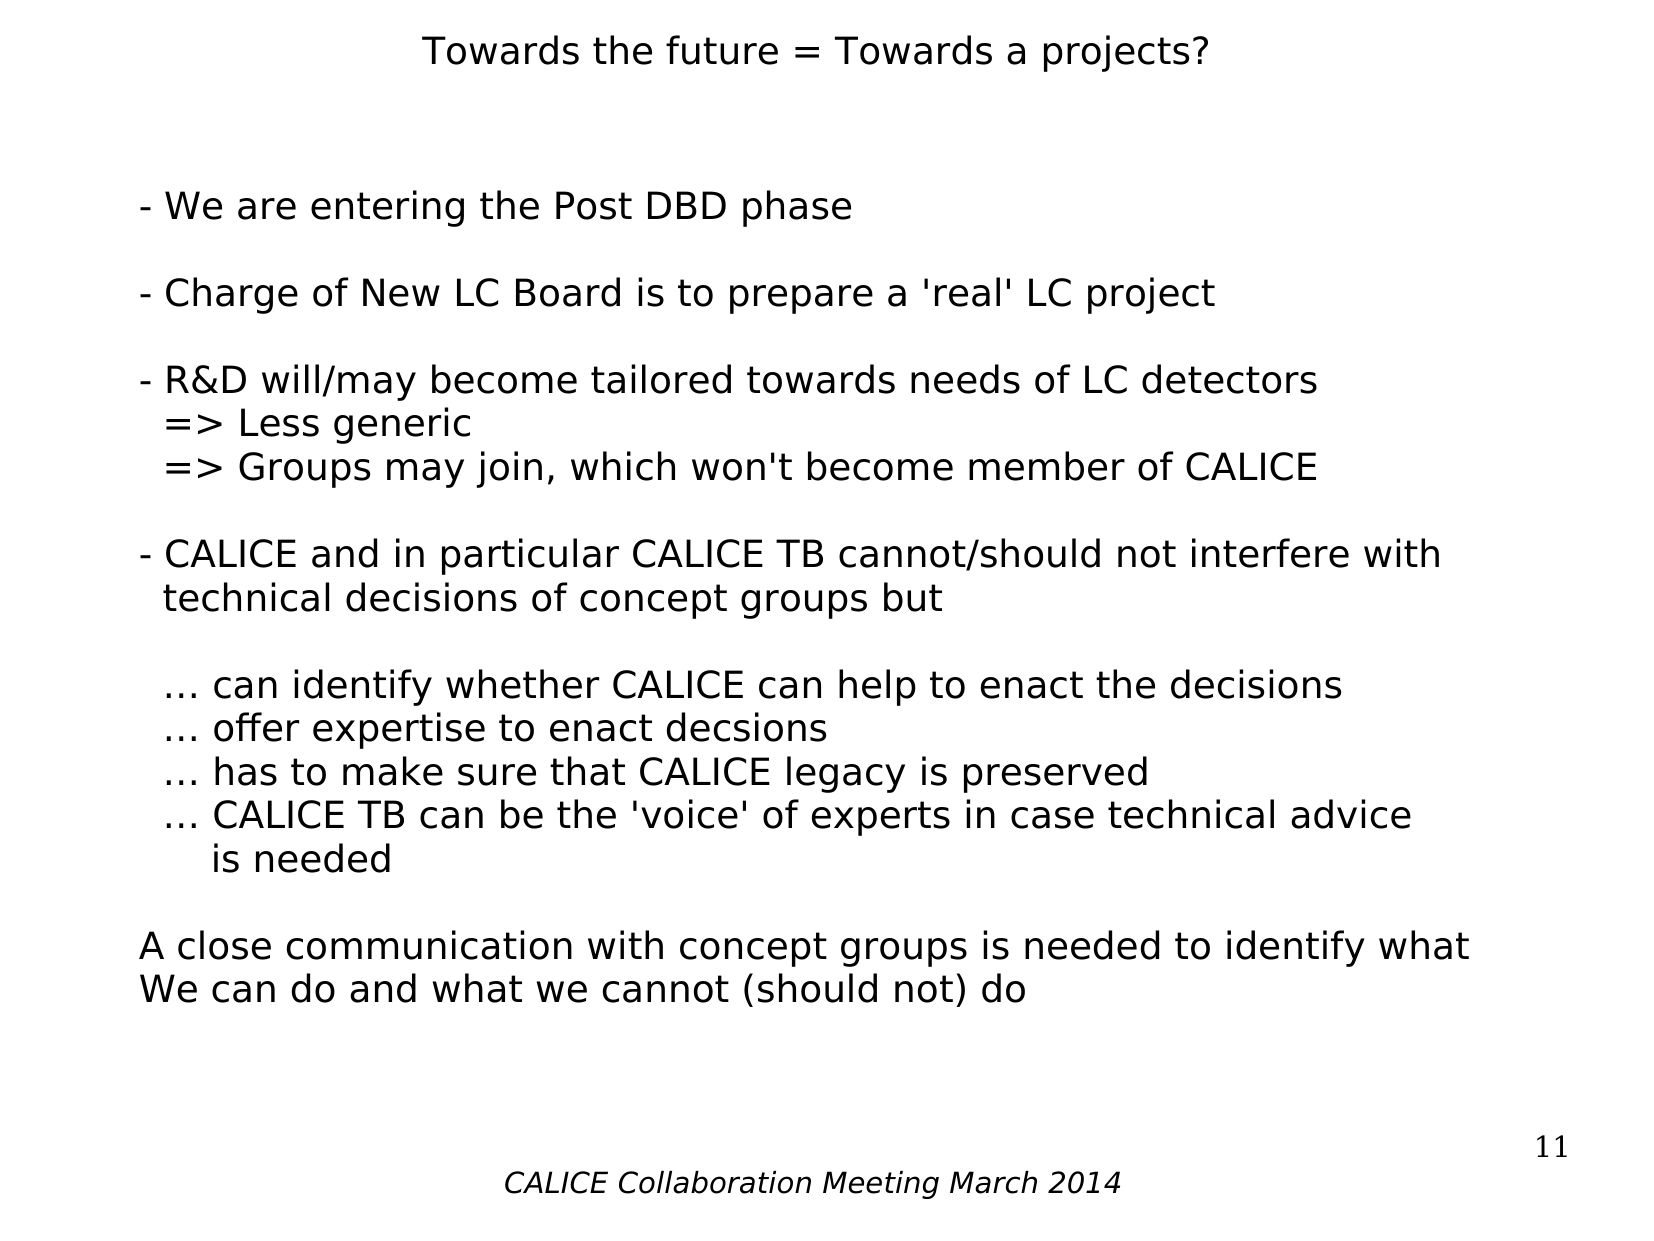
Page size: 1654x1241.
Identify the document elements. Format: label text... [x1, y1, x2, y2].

text_box Towards the future = Towards a projects? [407, 21, 1210, 81]
text_box - We are entering the Post DBD phase - Charge of New LC Board is to prepare a 'real' LC project - R&D will/may become tailored towards needs of LC detectors => Less generic => Groups may join, which won't become member of CALICE - CALICE and in particular CALICE TB cannot/should not interfere with technical decisions of concept groups but … can identify whether CALICE can help to enact the decisions … offer expertise to enact decsions … has to make sure that CALICE legacy is preserved … CALICE TB can be the 'voice' of experts in case technical advice is needed A close communication with concept groups is needed to identify what We can do and what we cannot (should not) do [124, 177, 1484, 1019]
